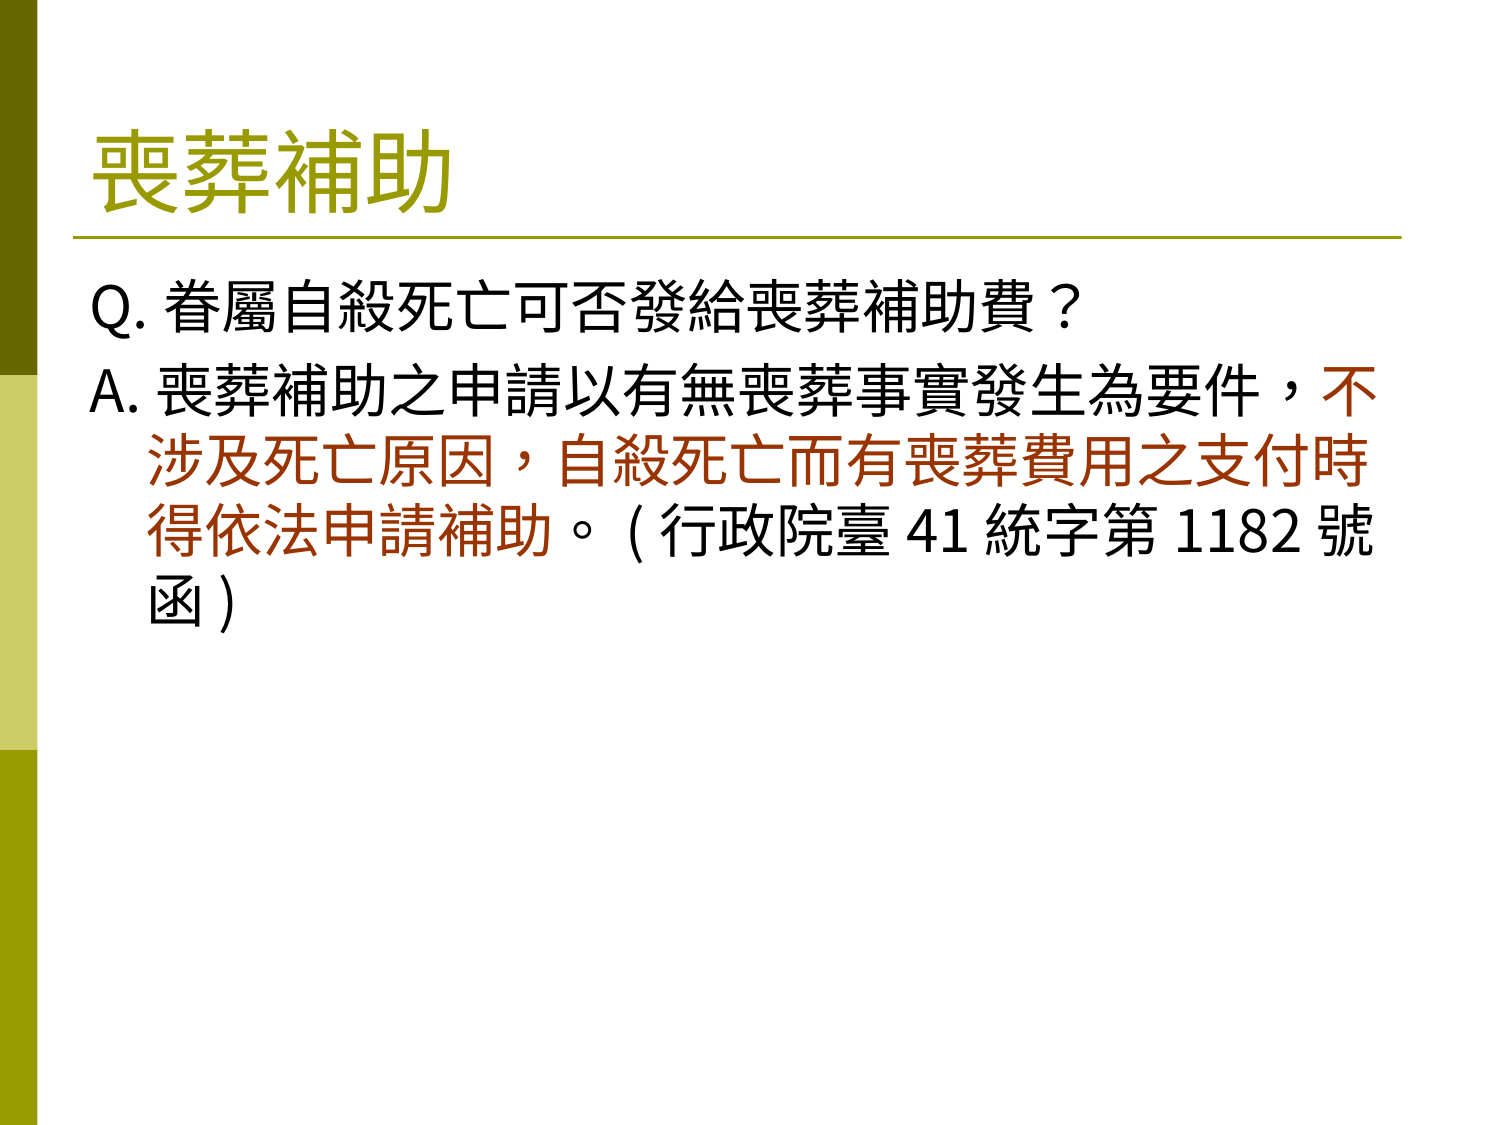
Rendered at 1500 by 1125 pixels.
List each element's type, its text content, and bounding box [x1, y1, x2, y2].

title 喪葬補助 [75, 45, 1426, 233]
list Q.眷屬自殺死亡可否發給喪葬補助費？ A.喪葬補助之申請以有無喪葬事實發生為要件，不涉及死亡原因，自殺死亡而有喪葬費用之支付時得依法申請補助。(行政院臺41統字第1182號函) [75, 262, 1426, 1006]
